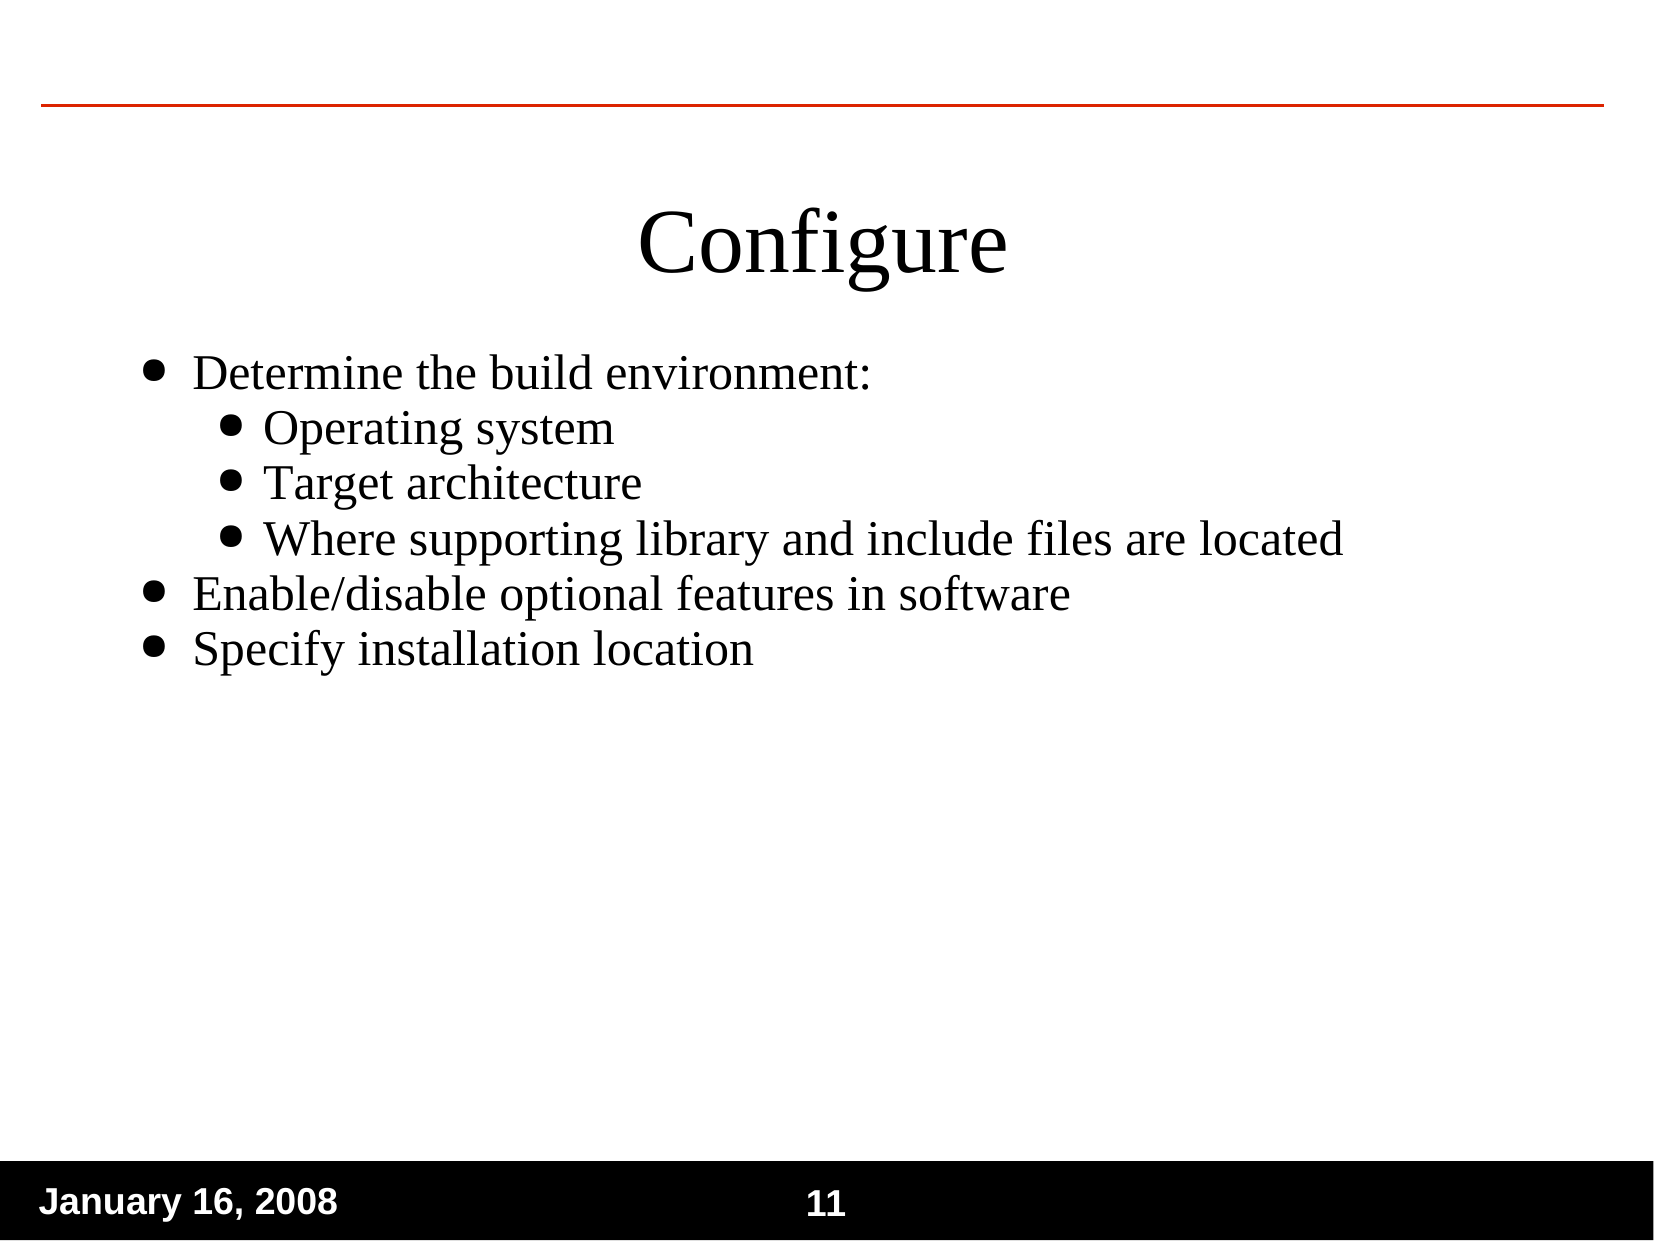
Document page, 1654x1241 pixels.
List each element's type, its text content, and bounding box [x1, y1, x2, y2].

title Configure [117, 137, 1530, 346]
list Determine the build environment: Operating system Target architecture Where supporting library and include files are located Enable/disable optional features in software Specify installation location [121, 344, 1534, 1127]
